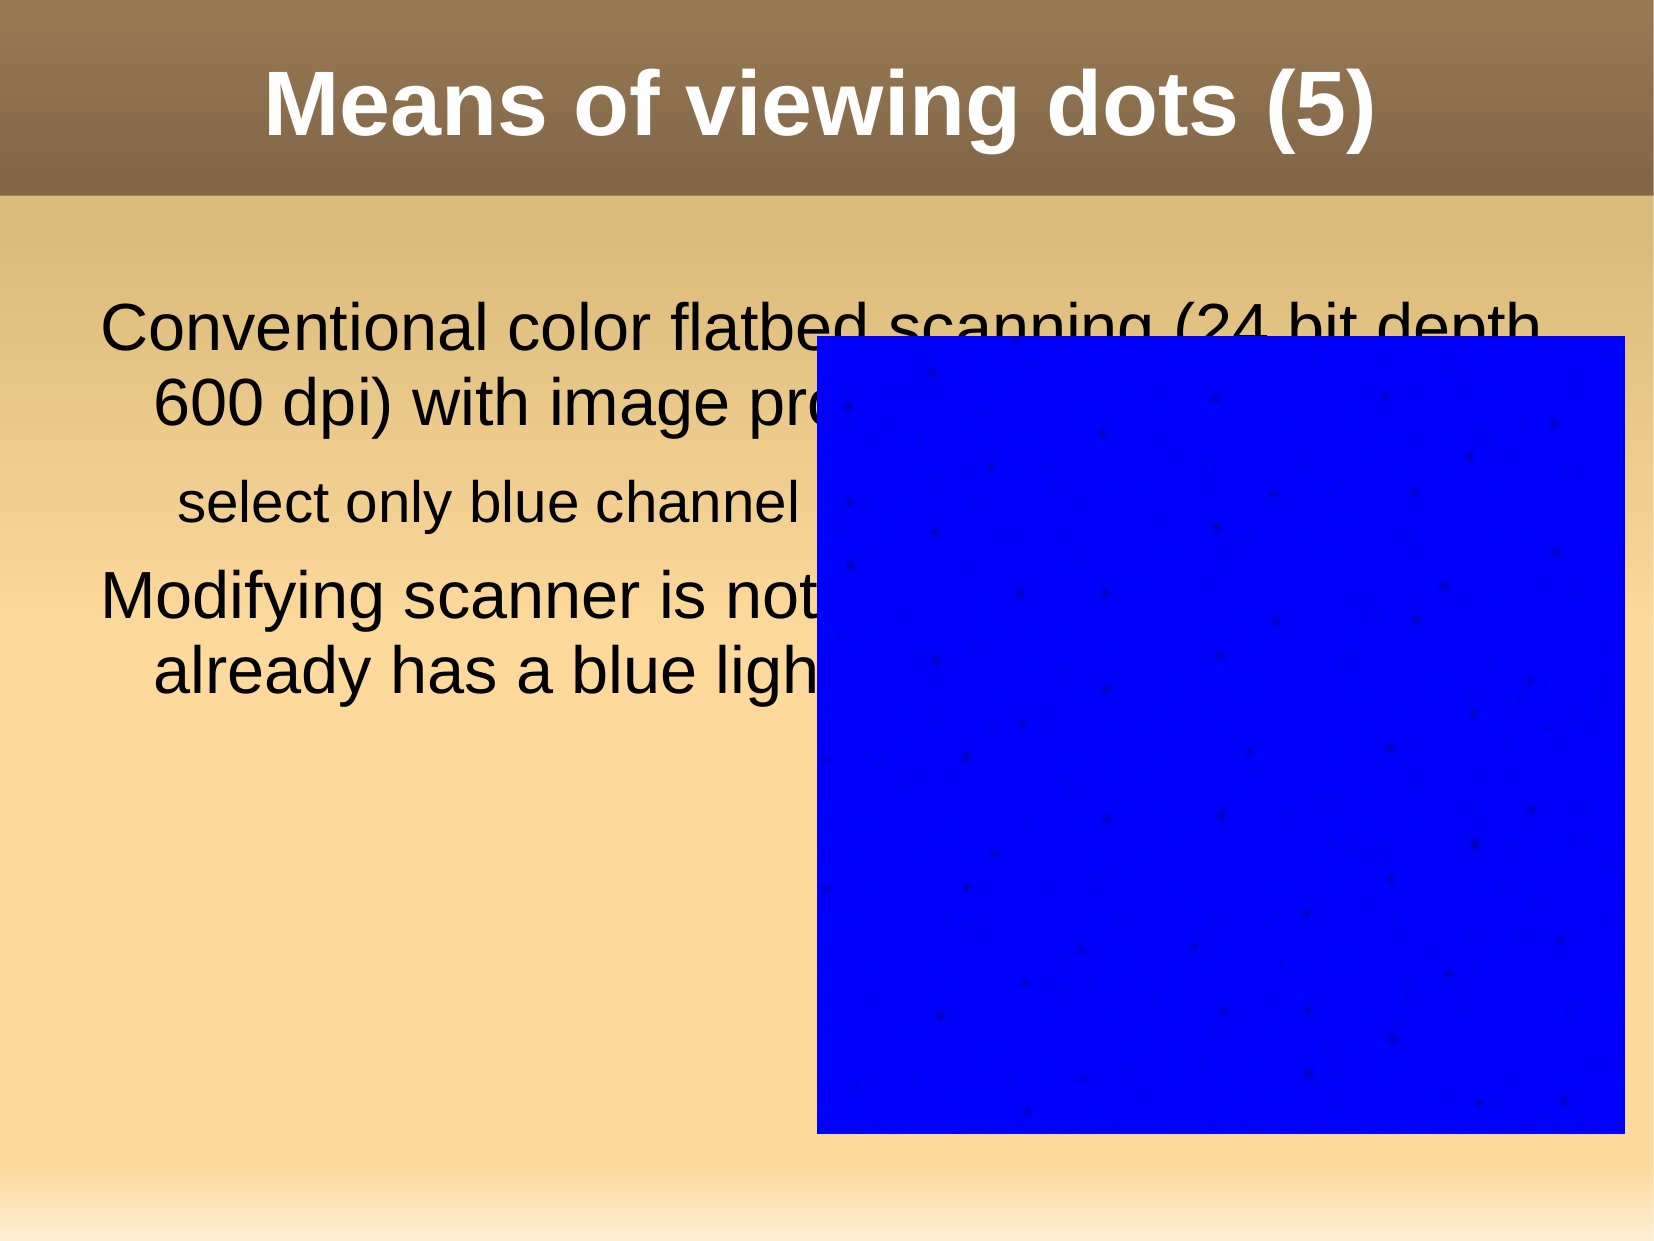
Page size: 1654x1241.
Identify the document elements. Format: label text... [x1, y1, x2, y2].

picture [0, 0, 1654, 1241]
title Means of viewing dots (5) [76, 0, 1565, 208]
list Conventional color flatbed scanning (24 bit depth, 600 dpi) with image processing select only blue channel in image Modifying scanner is not necessary, because it already has a blue light [82, 290, 809, 1179]
